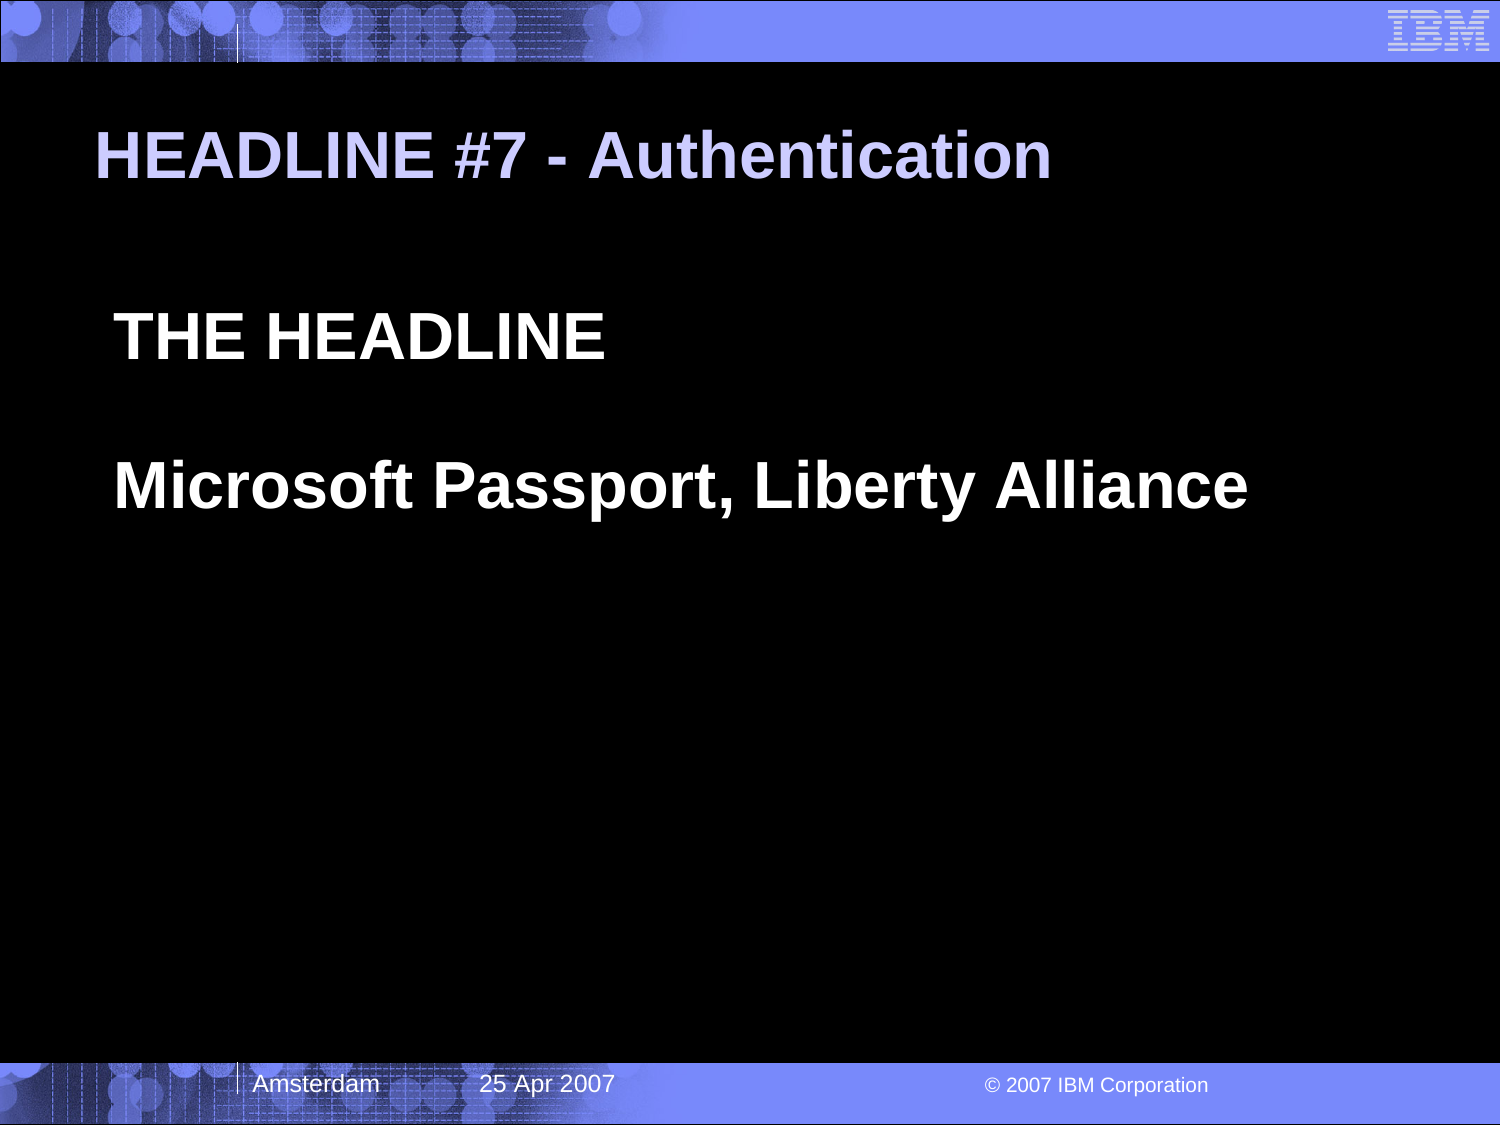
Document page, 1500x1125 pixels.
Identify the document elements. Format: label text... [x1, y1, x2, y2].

picture [0, 1063, 1500, 1124]
picture [1, 1, 1500, 62]
title HEADLINE #7 - Authentication [79, 116, 1433, 205]
list THE HEADLINE Microsoft Passport, Liberty Alliance [99, 291, 1500, 1037]
